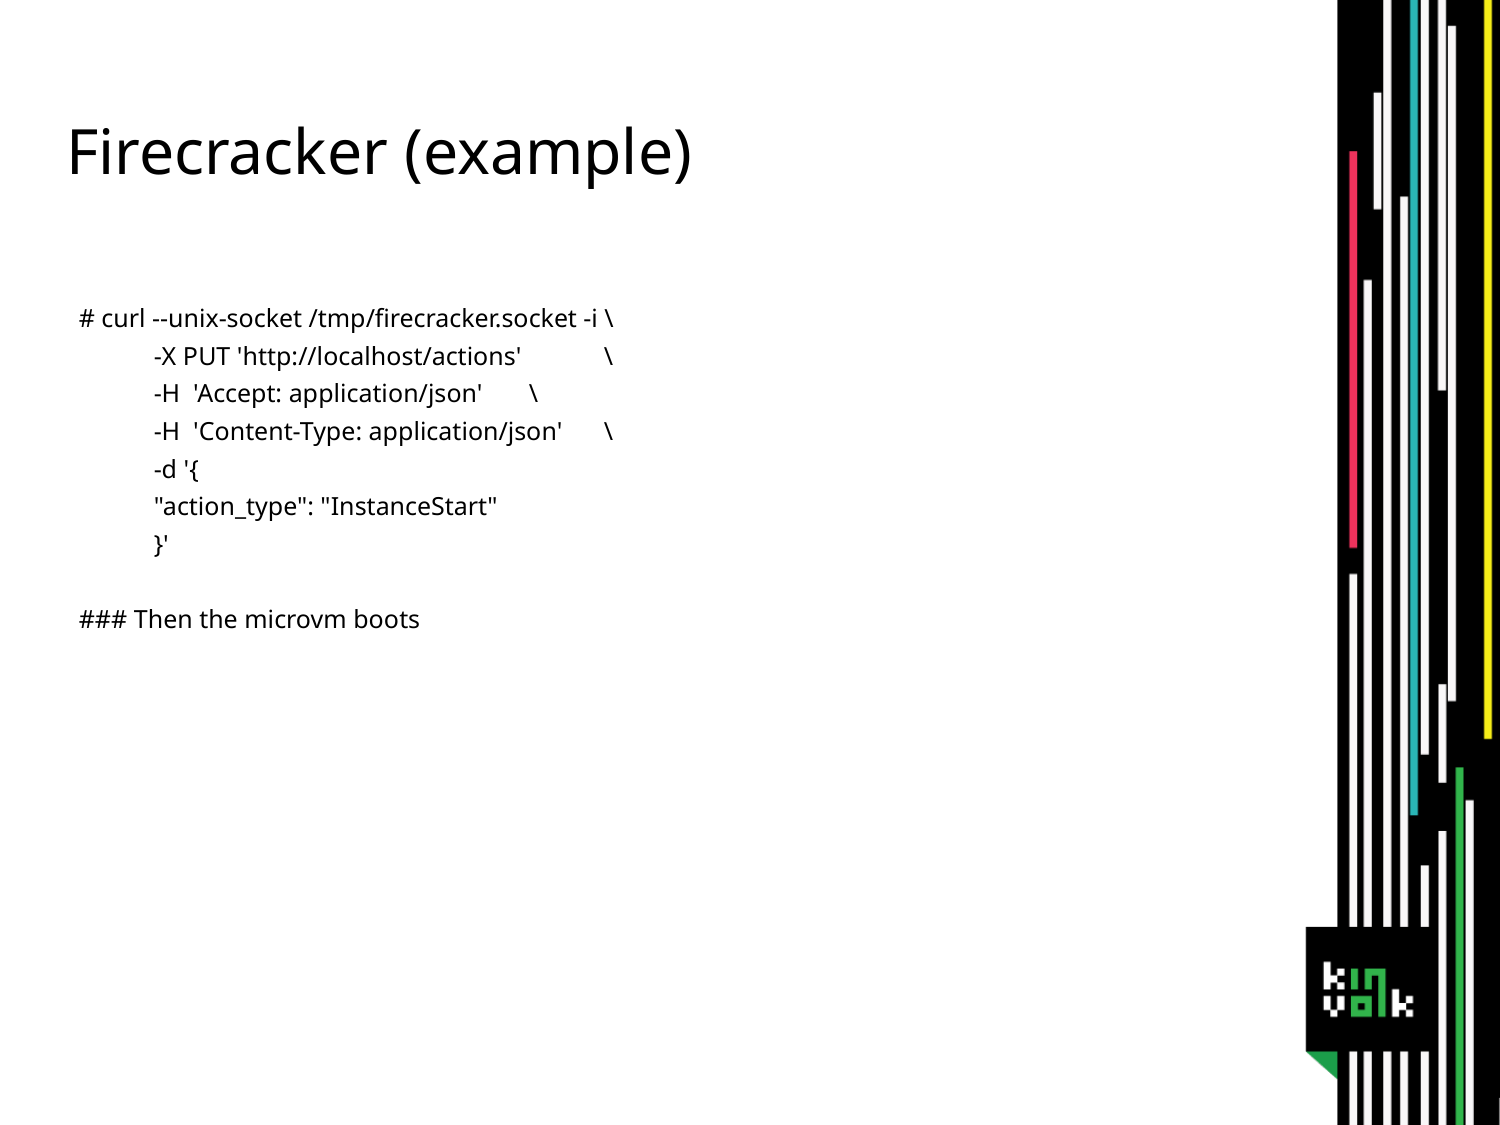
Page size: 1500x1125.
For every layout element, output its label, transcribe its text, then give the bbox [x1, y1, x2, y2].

title Firecracker (example) [51, 97, 1312, 223]
picture [0, 0, 1500, 1125]
list # curl --unix-socket /tmp/firecracker.socket -i \ -X PUT 'http://localhost/actions' \ -H 'Accept: application/json' \ -H 'Content-Type: application/json' \ -d '{ "action_type": "InstanceStart" }' ### Then the microvm boots [63, 283, 1335, 1031]
